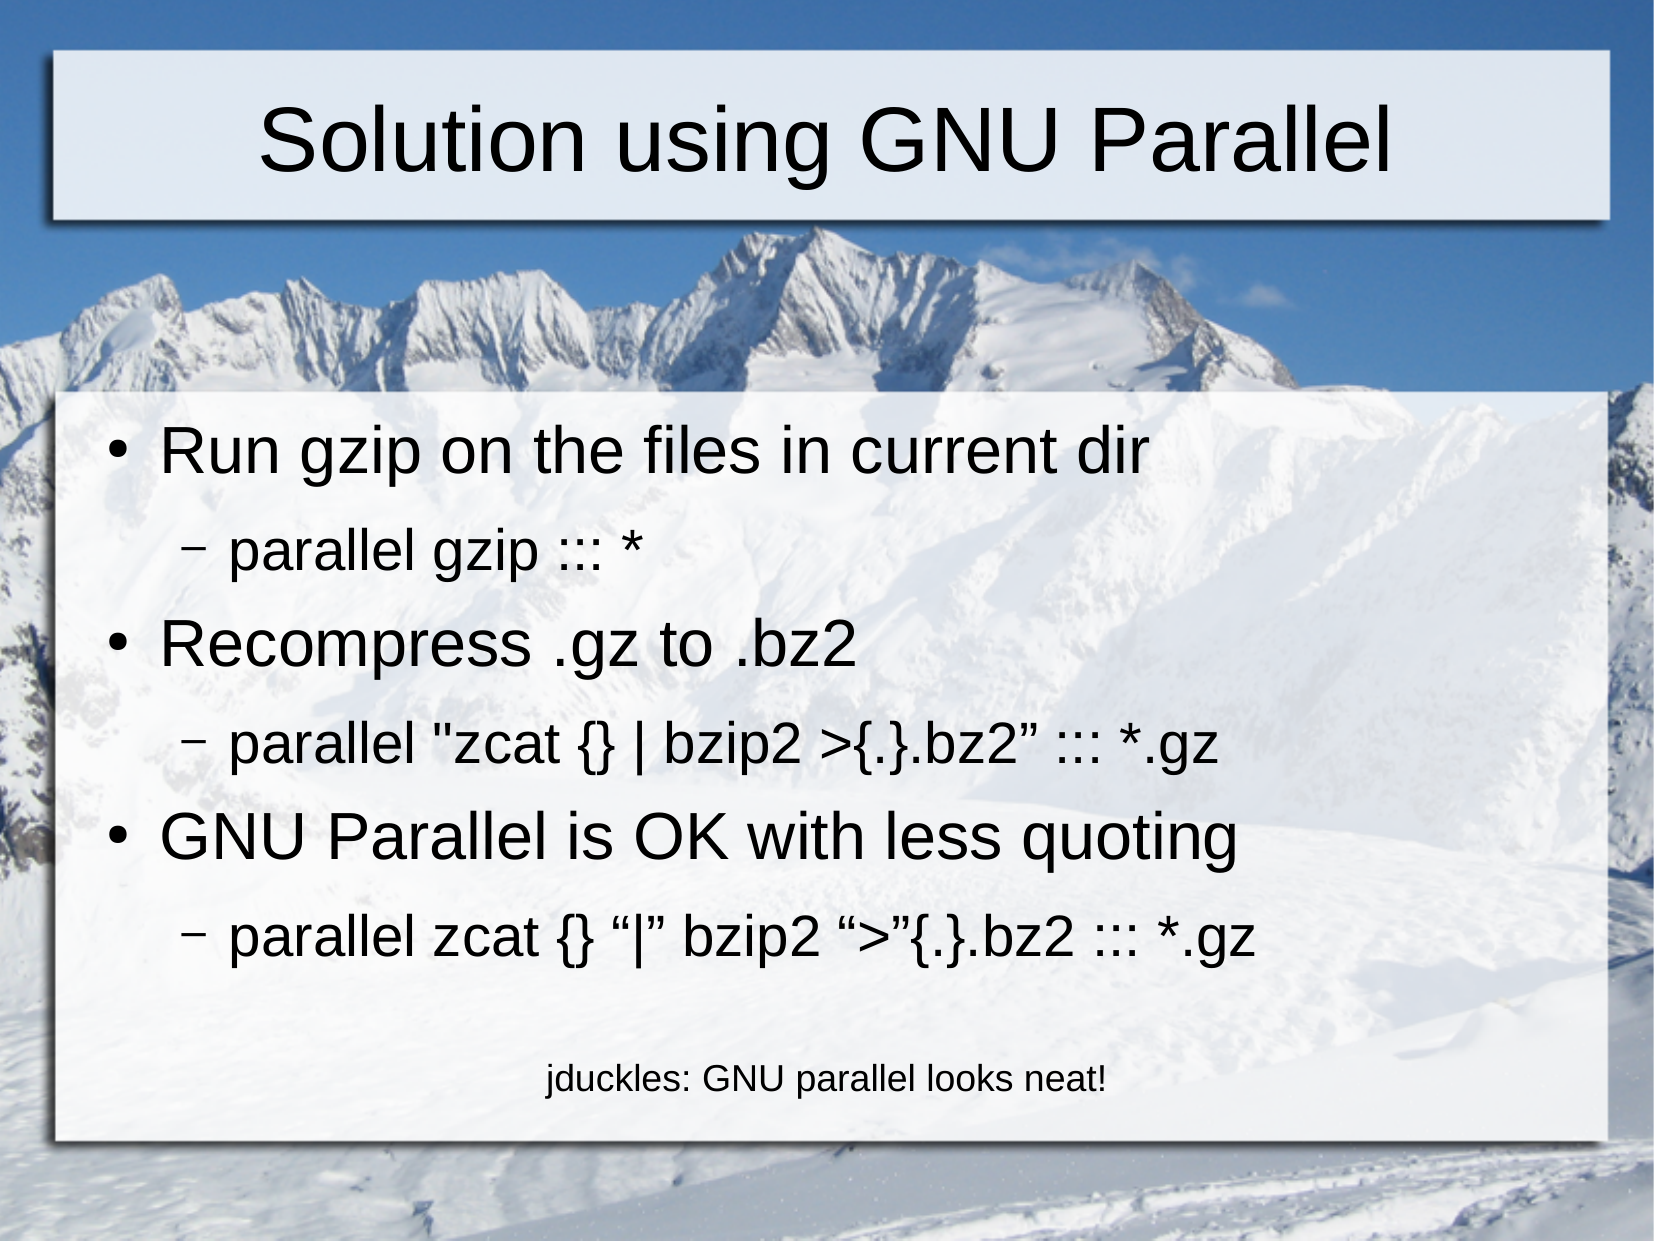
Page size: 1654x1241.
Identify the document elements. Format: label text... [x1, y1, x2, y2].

title Solution using GNU Parallel [59, 68, 1595, 212]
picture [0, 0, 1654, 1241]
list Run gzip on the files in current dir parallel gzip ::: * Recompress .gz to .bz2 parallel "zcat {} | bzip2 >{.}.bz2” ::: *.gz GNU Parallel is OK with less quoting parallel zcat {} “|” bzip2 “>”{.}.bz2 ::: *.gz [88, 413, 1571, 1218]
text_box jduckles: GNU parallel looks neat! [531, 1050, 1123, 1145]
